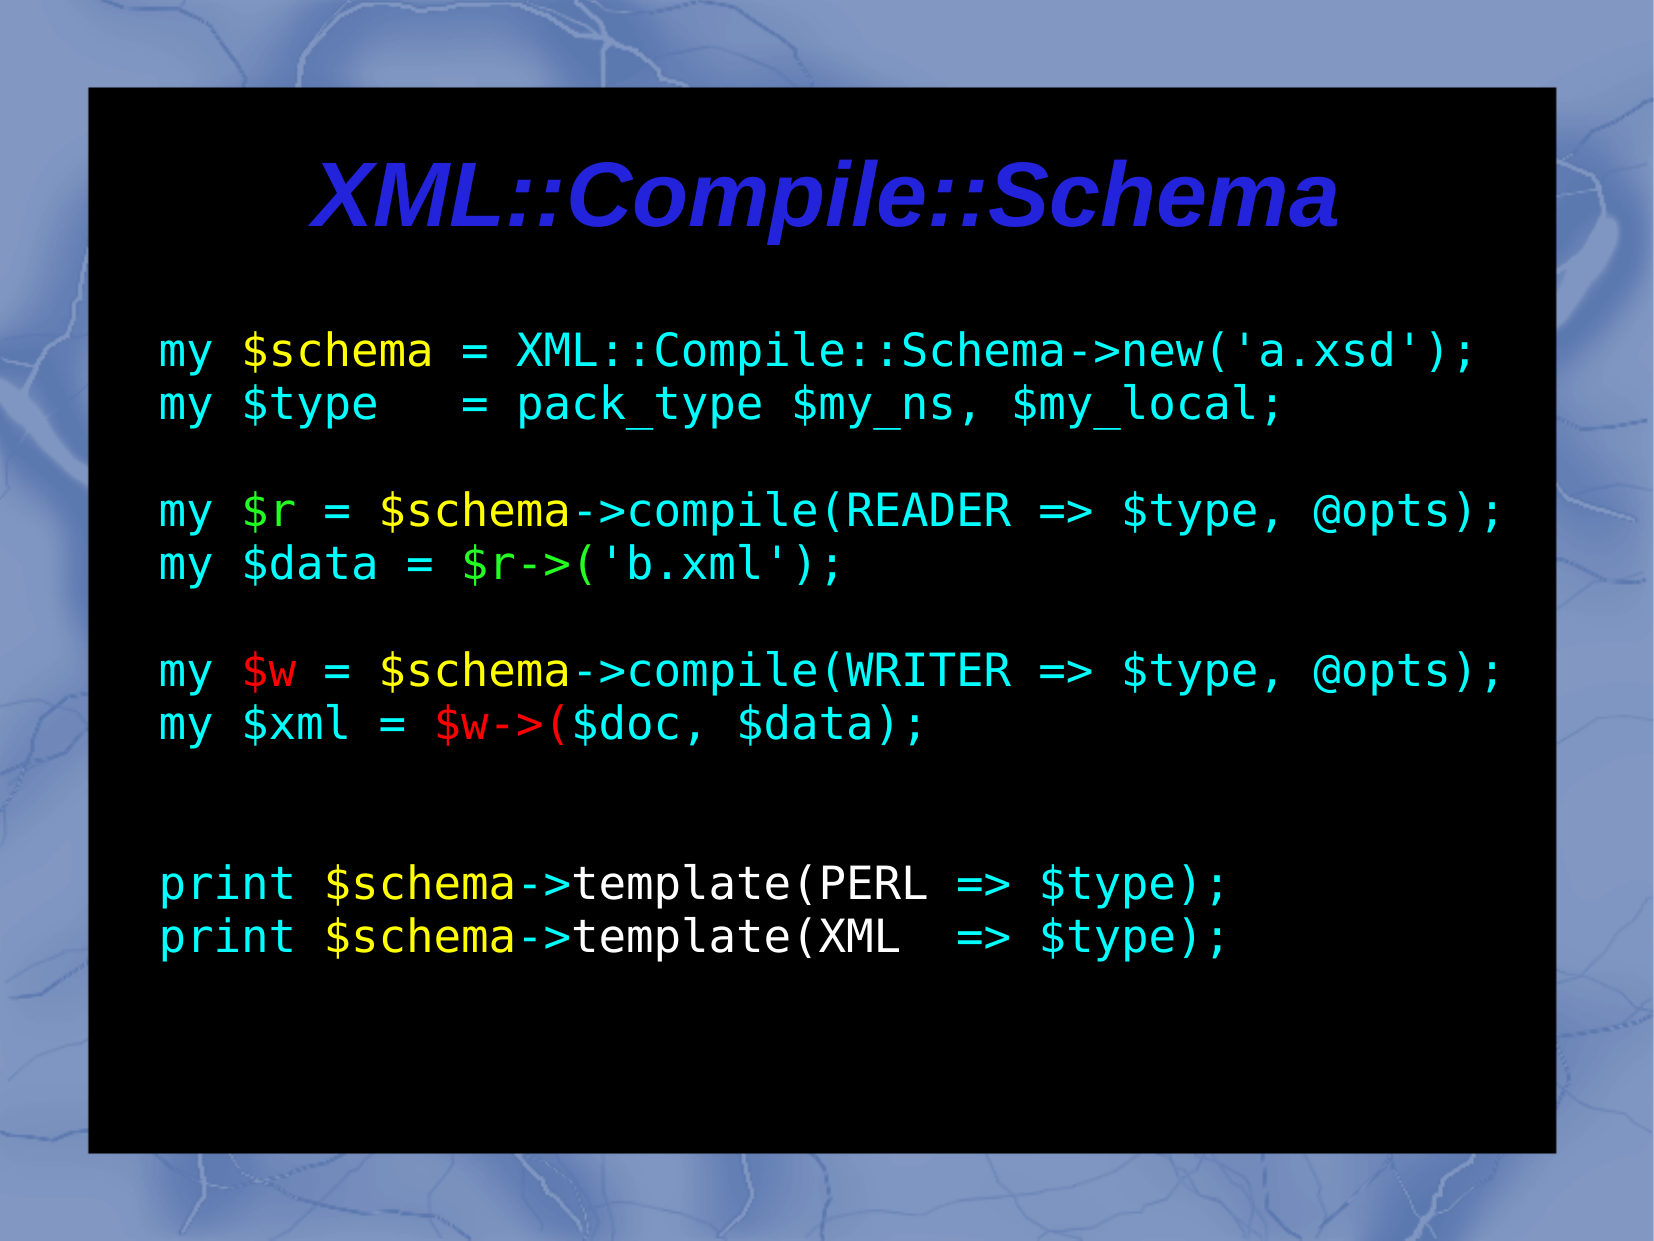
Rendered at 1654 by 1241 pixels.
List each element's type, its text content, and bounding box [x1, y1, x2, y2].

text_box my $schema = XML::Compile::Schema->new('a.xsd'); my $type = pack_type $my_ns, $my_local; my $r = $schema->compile(READER => $type, @opts); my $data = $r->('b.xml'); my $w = $schema->compile(WRITER => $type, @opts); my $xml = $w->($doc, $data); print $schema->template(PERL => $type); print $schema->template(XML => $type); [143, 316, 1521, 971]
picture [0, 0, 1654, 1241]
title XML::Compile::Schema [118, 90, 1536, 298]
